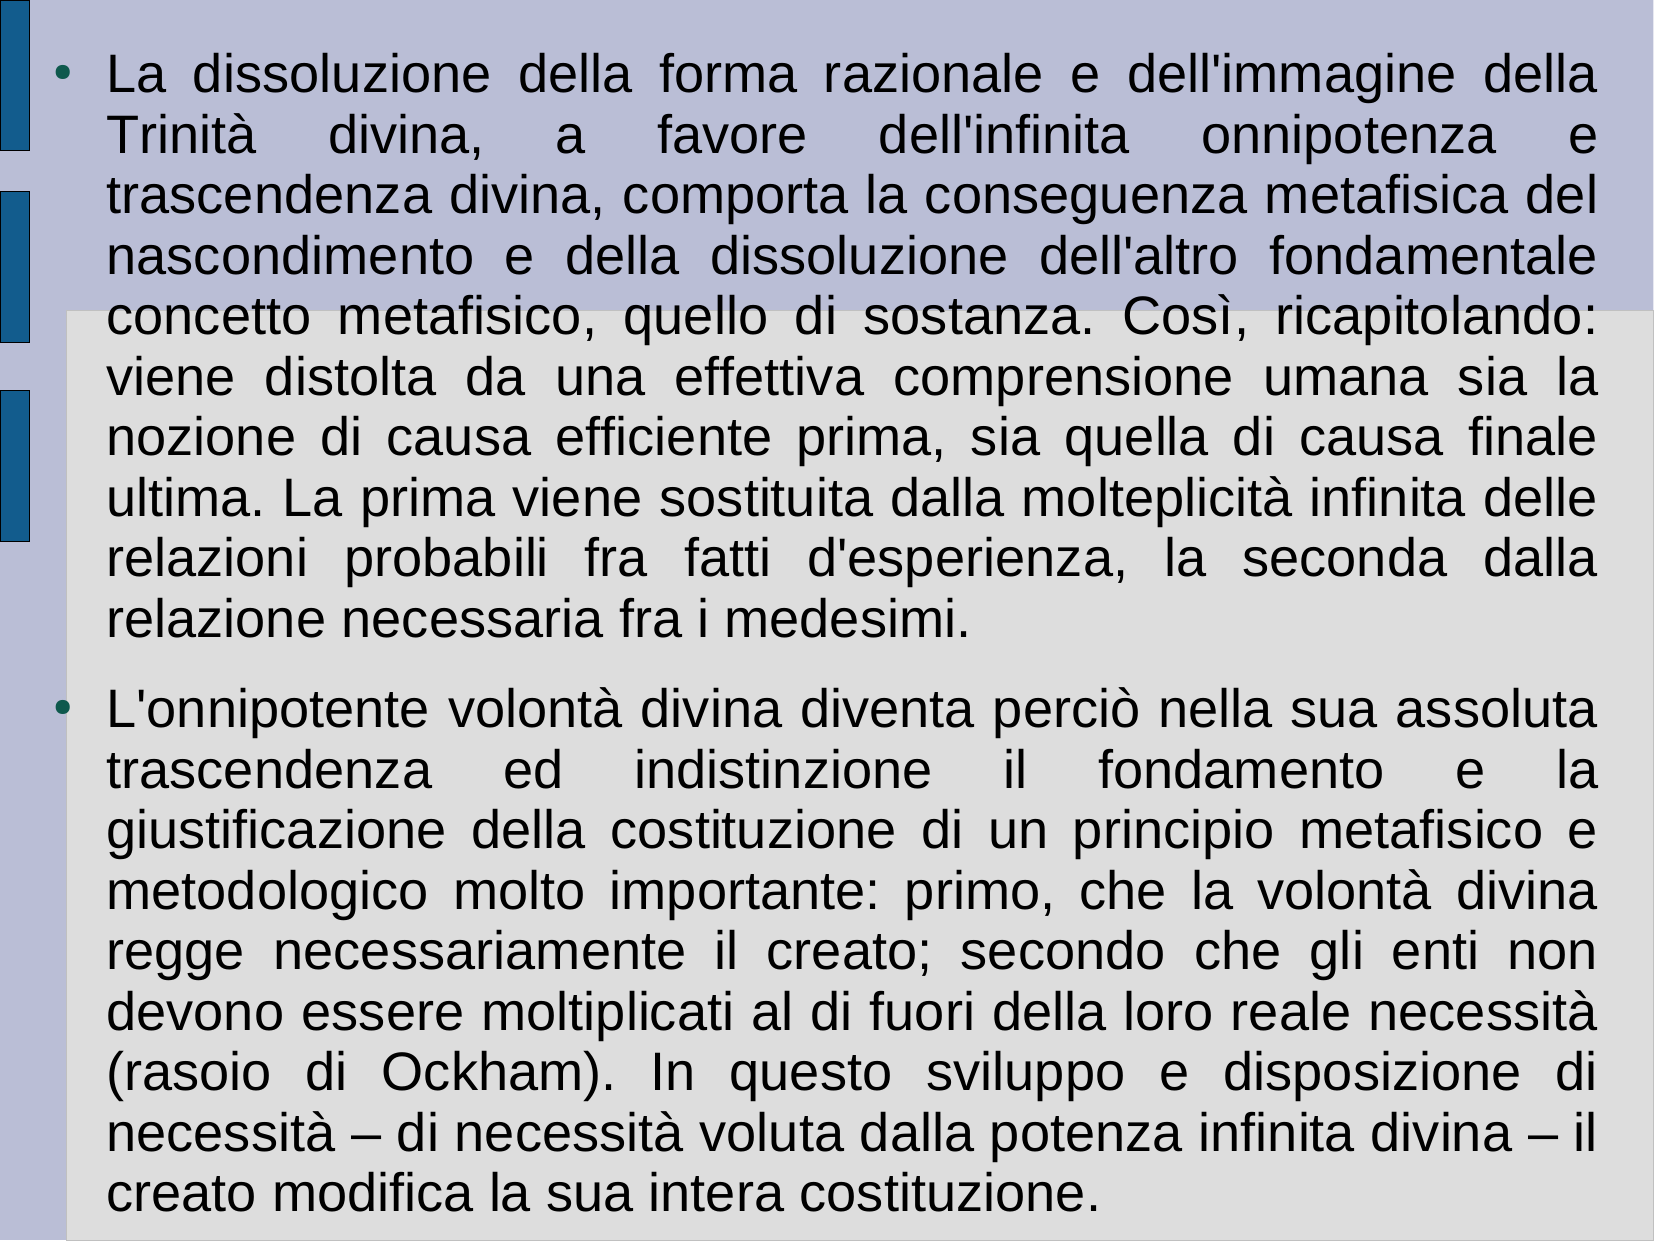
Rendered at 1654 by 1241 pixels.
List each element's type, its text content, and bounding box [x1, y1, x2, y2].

list La dissoluzione della forma razionale e dell'immagine della Trinità divina, a favore dell'infinita onnipotenza e trascendenza divina, comporta la conseguenza metafisica del nascondimento e della dissoluzione dell'altro fondamentale concetto metafisico, quello di sostanza. Così, ricapitolando: viene distolta da una effettiva comprensione umana sia la nozione di causa efficiente prima, sia quella di causa finale ultima. La prima viene sostituita dalla molteplicità infinita delle relazioni probabili fra fatti d'esperienza, la seconda dalla relazione necessaria fra i medesimi. L'onnipotente volontà divina diventa perciò nella sua assoluta trascendenza ed indistinzione il fondamento e la giustificazione della costituzione di un principio metafisico e metodologico molto importante: primo, che la volontà divina regge necessariamente il creato; secondo che gli enti non devono essere moltiplicati al di fuori della loro reale necessità (rasoio di Ockham). In questo sviluppo e disposizione di necessità – di necessità voluta dalla potenza infinita divina – il creato modifica la sua intera costituzione. [35, 43, 1601, 1224]
